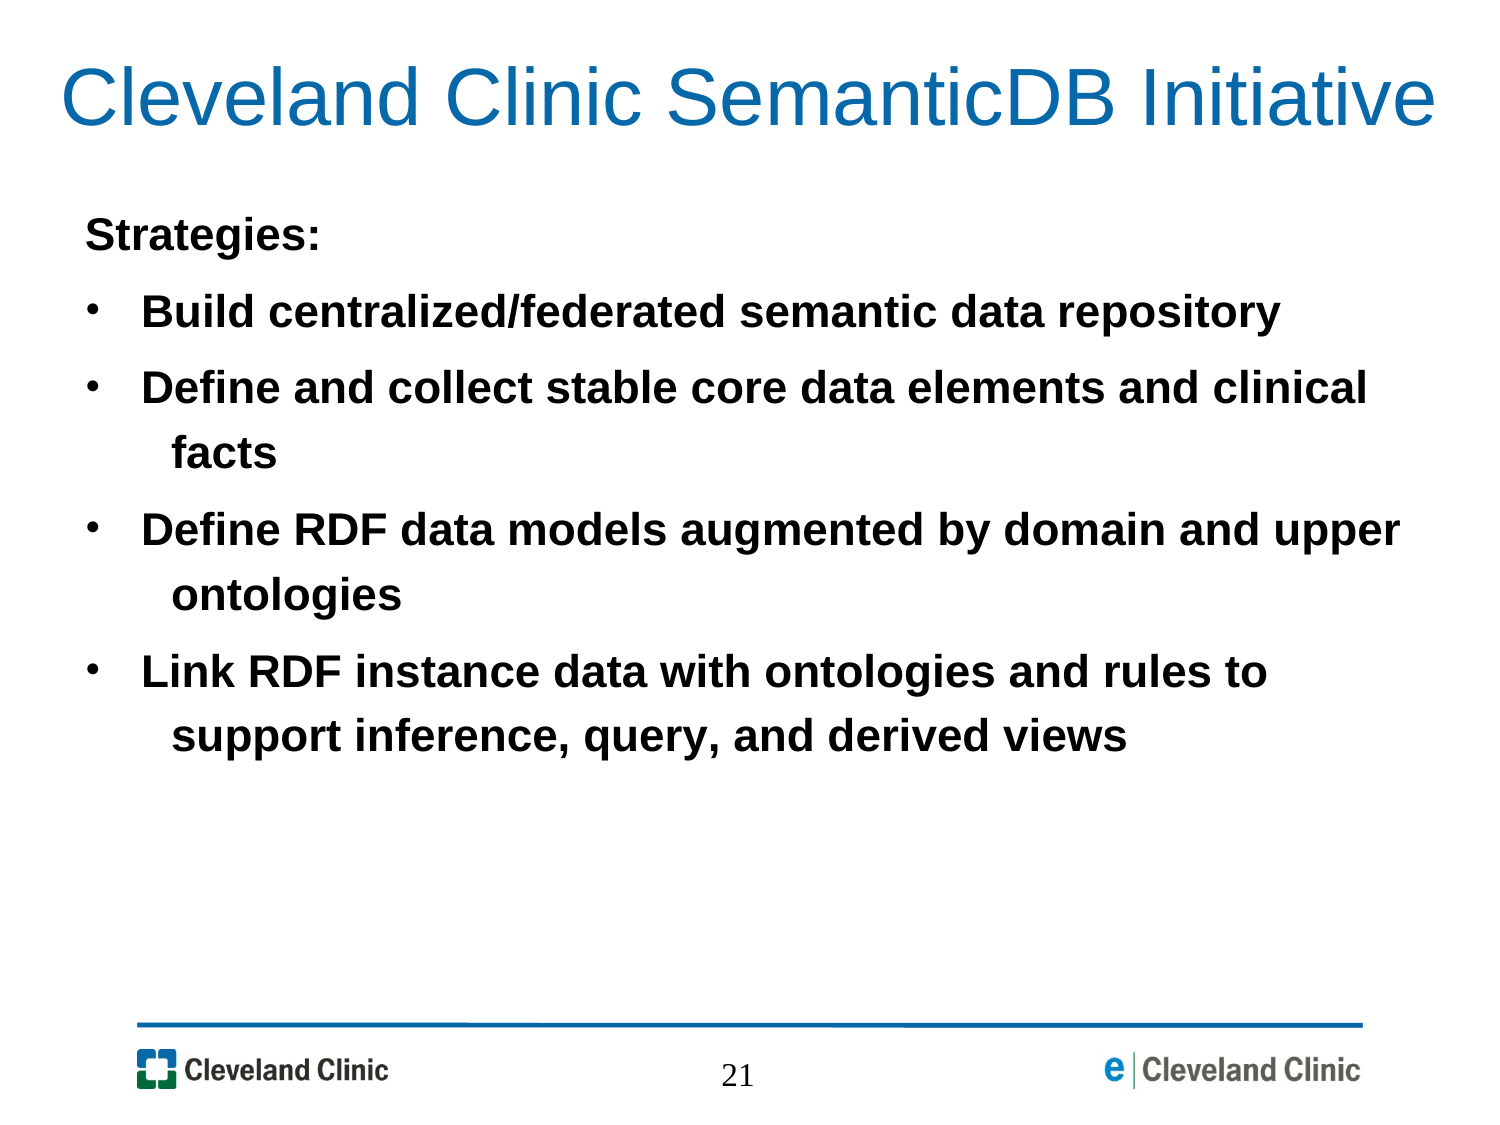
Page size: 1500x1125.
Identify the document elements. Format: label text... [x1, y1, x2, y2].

list Strategies: Build centralized/federated semantic data repository Define and collect stable core data elements and clinical facts Define RDF data models augmented by domain and upper ontologies Link RDF instance data with ontologies and rules to support inference, query, and derived views [62, 187, 1420, 1125]
title Cleveland Clinic SemanticDB Initiative [0, 0, 1500, 150]
